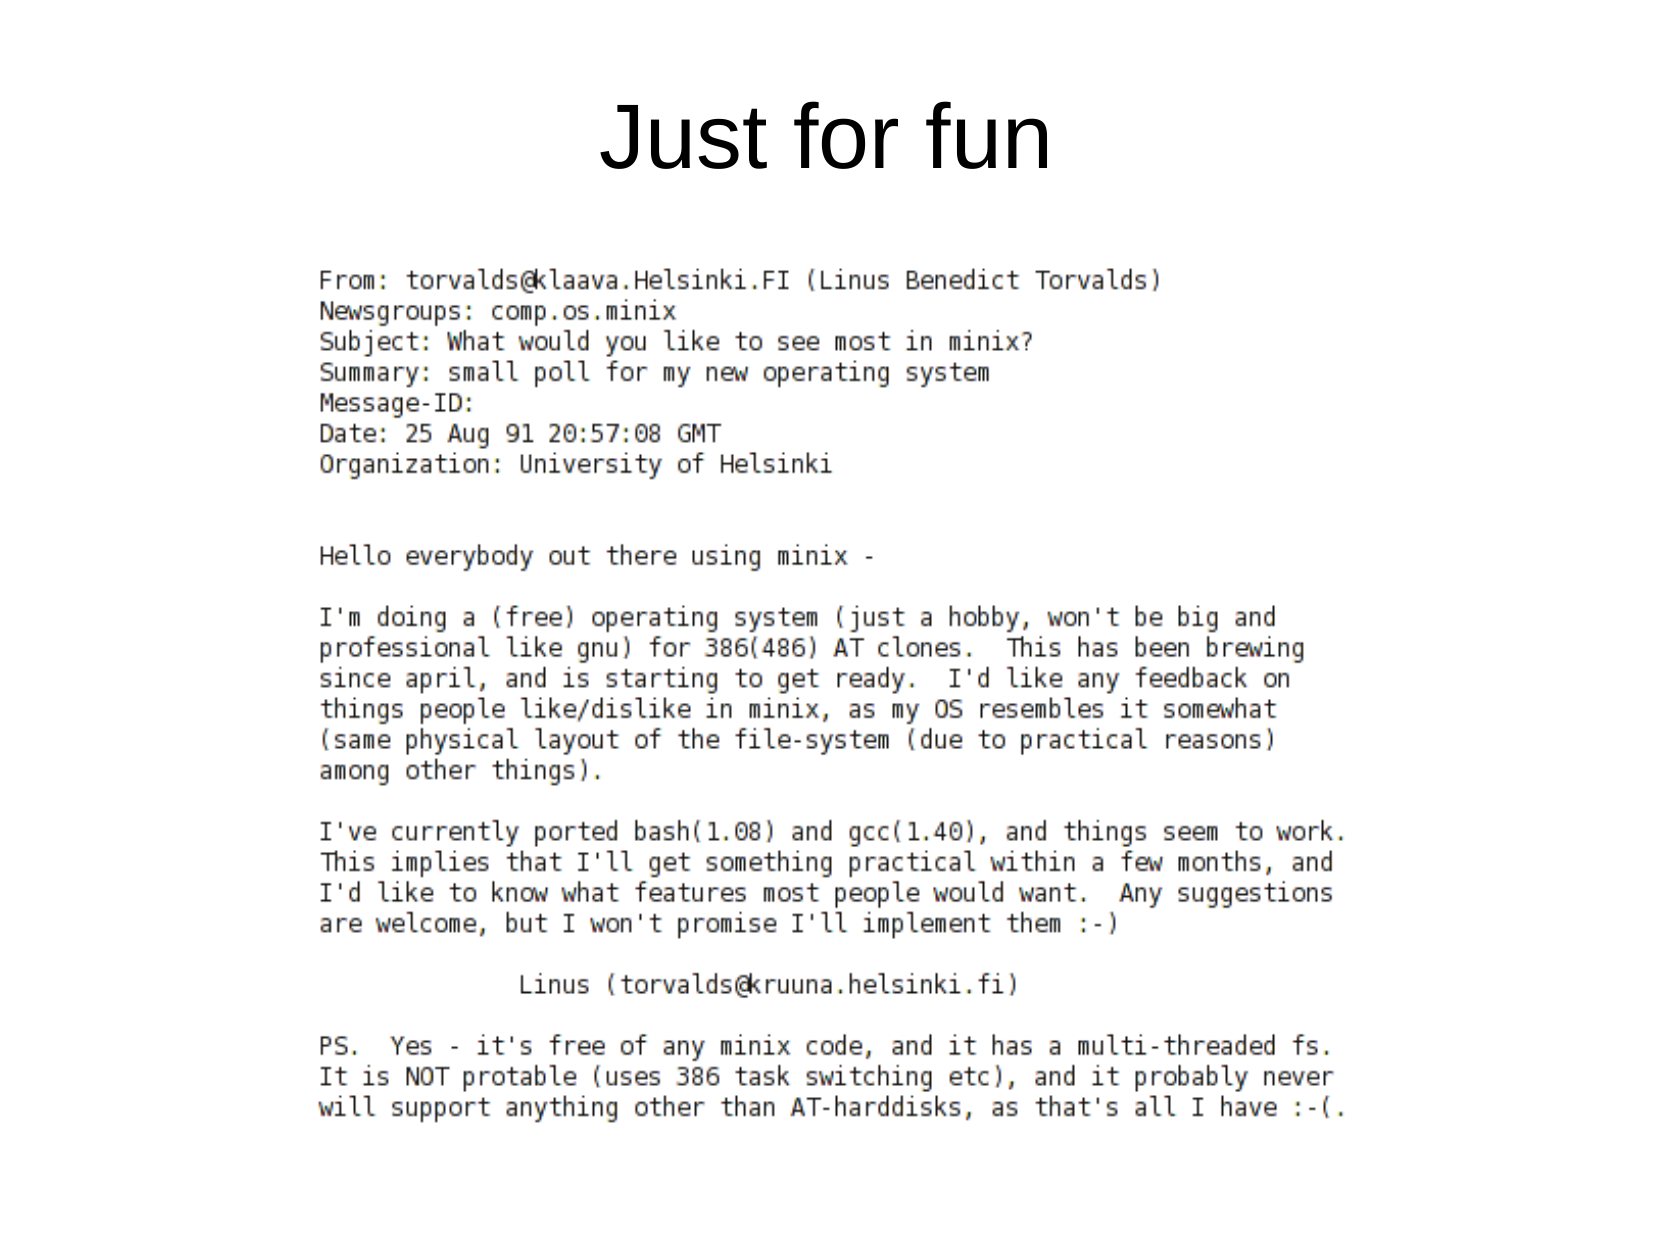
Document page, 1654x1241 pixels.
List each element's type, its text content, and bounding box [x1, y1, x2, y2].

picture [303, 259, 1369, 1139]
title Just for fun [82, 49, 1571, 226]
